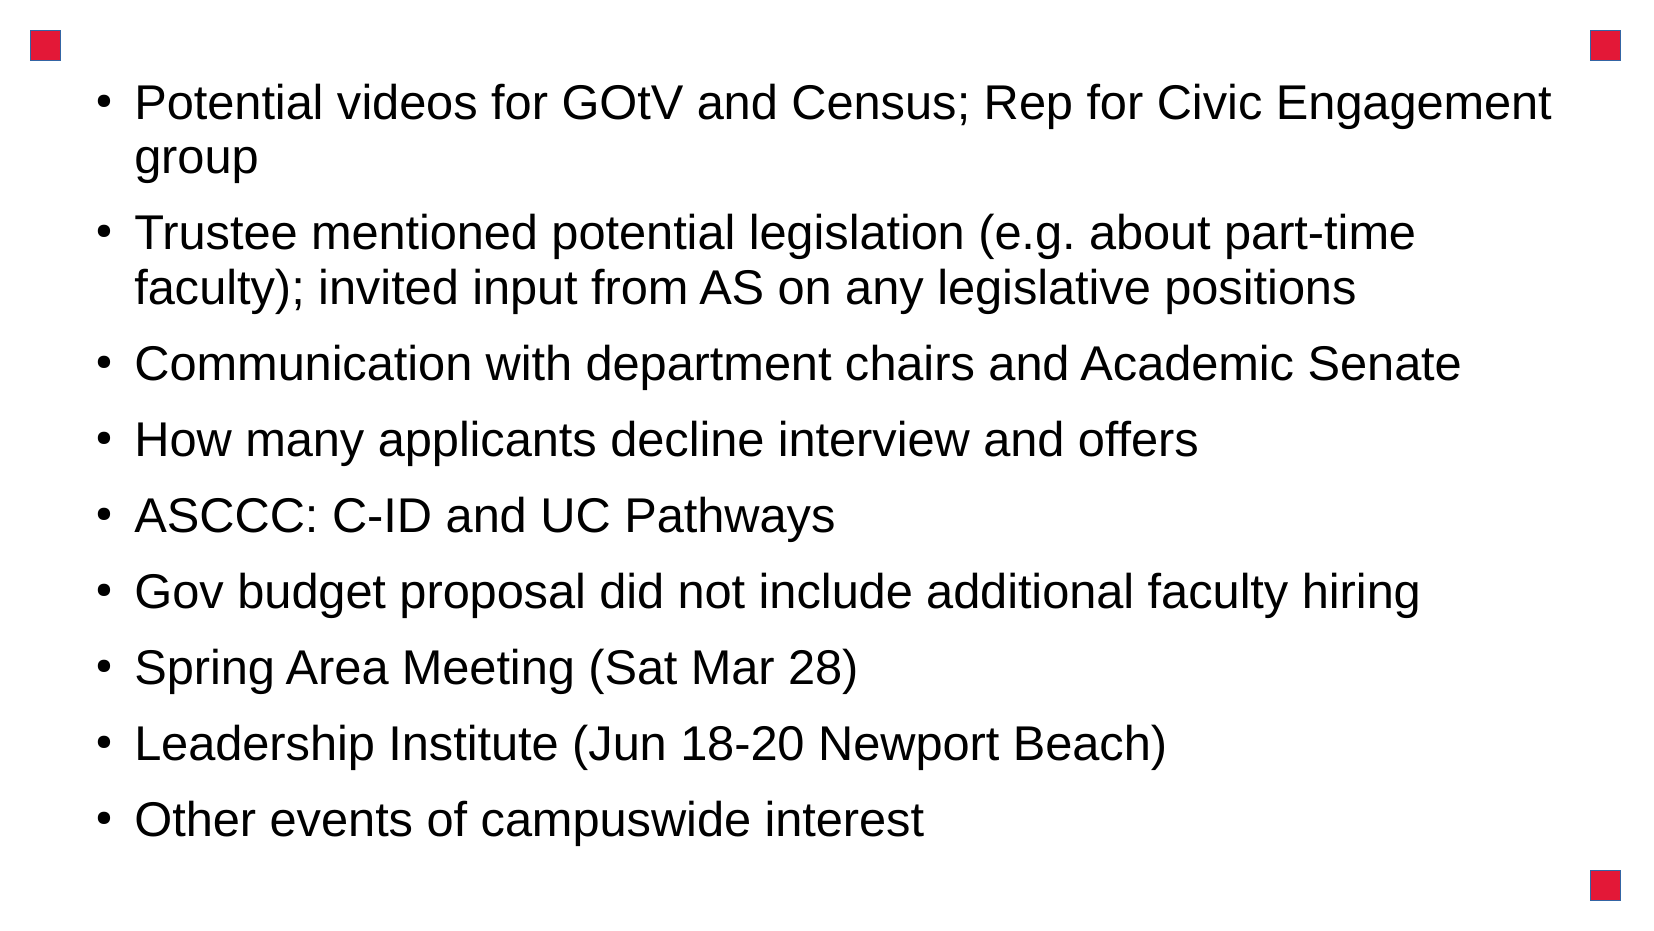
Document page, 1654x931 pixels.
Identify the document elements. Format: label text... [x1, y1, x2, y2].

list Potential videos for GOtV and Census; Rep for Civic Engagement group Trustee mentioned potential legislation (e.g. about part-time faculty); invited input from AS on any legislative positions Communication with department chairs and Academic Senate How many applicants decline interview and offers ASCCC: C-ID and UC Pathways Gov budget proposal did not include additional faculty hiring Spring Area Meeting (Sat Mar 28) Leadership Institute (Jun 18-20 Newport Beach) Other events of campuswide interest [82, 75, 1571, 856]
